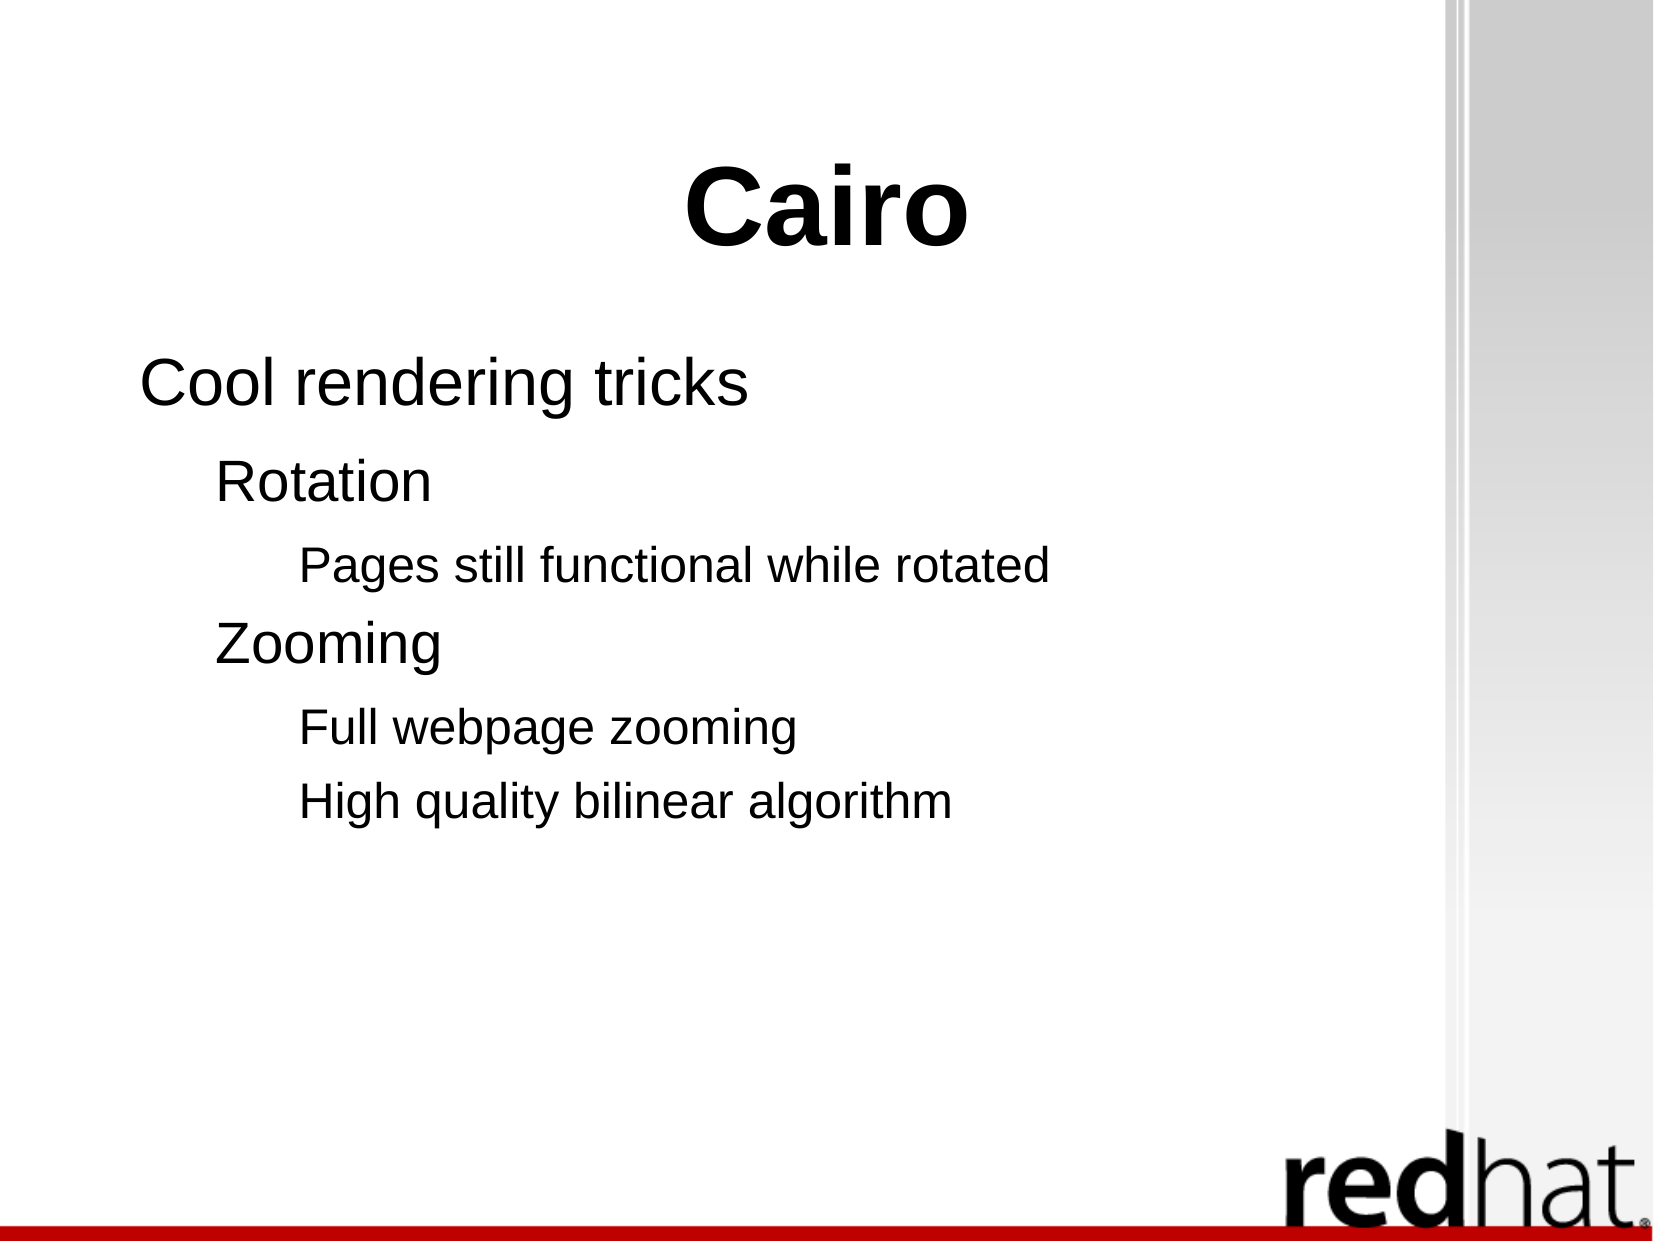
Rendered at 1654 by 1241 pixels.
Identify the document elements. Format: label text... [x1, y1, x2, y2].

picture [0, 0, 1654, 1241]
list Cool rendering tricks Rotation Pages still functional while rotated Zooming Full webpage zooming High quality bilinear algorithm [121, 344, 1533, 1127]
title Cairo [121, 102, 1533, 311]
